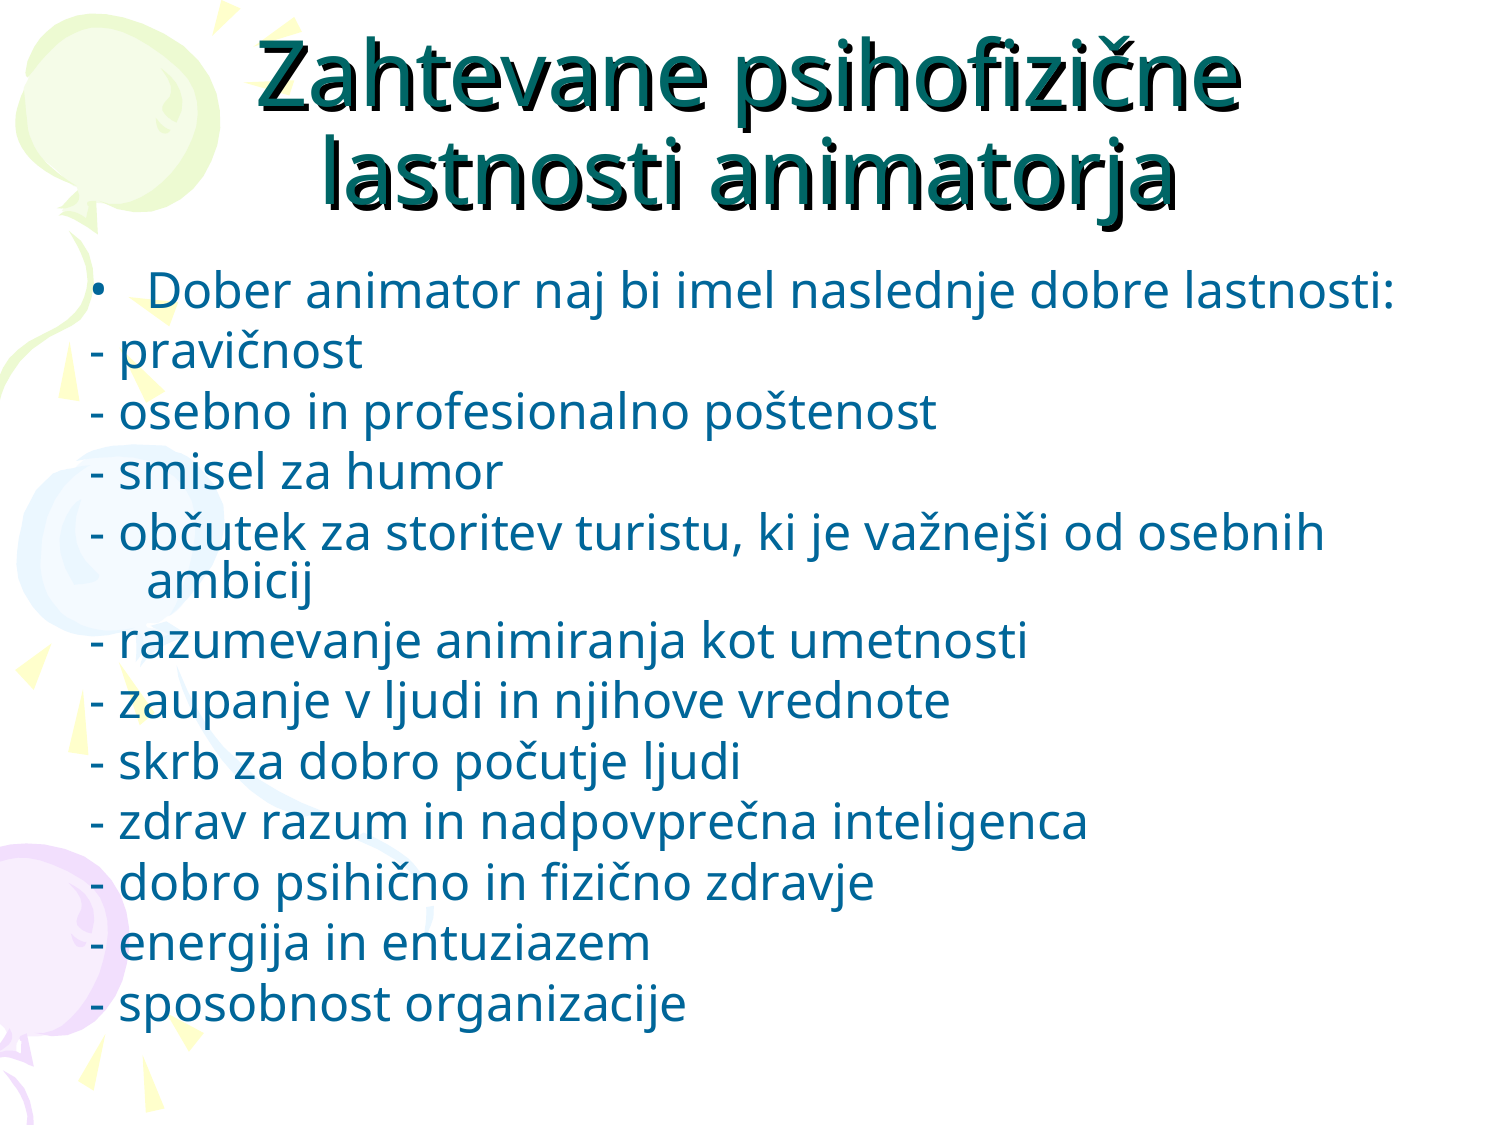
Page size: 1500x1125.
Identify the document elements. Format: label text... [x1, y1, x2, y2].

title Zahtevane psihofizične lastnosti animatorja [72, 16, 1426, 233]
list Dober animator naj bi imel naslednje dobre lastnosti: - pravičnost - osebno in profesionalno poštenost - smisel za humor - občutek za storitev turistu, ki je važnejši od osebnih ambicij - razumevanje animiranja kot umetnosti - zaupanje v ljudi in njihove vrednote - skrb za dobro počutje ljudi - zdrav razum in nadpovprečna inteligenca - dobro psihično in fizično zdravje - energija in entuziazem - sposobnost organizacije [75, 262, 1426, 994]
